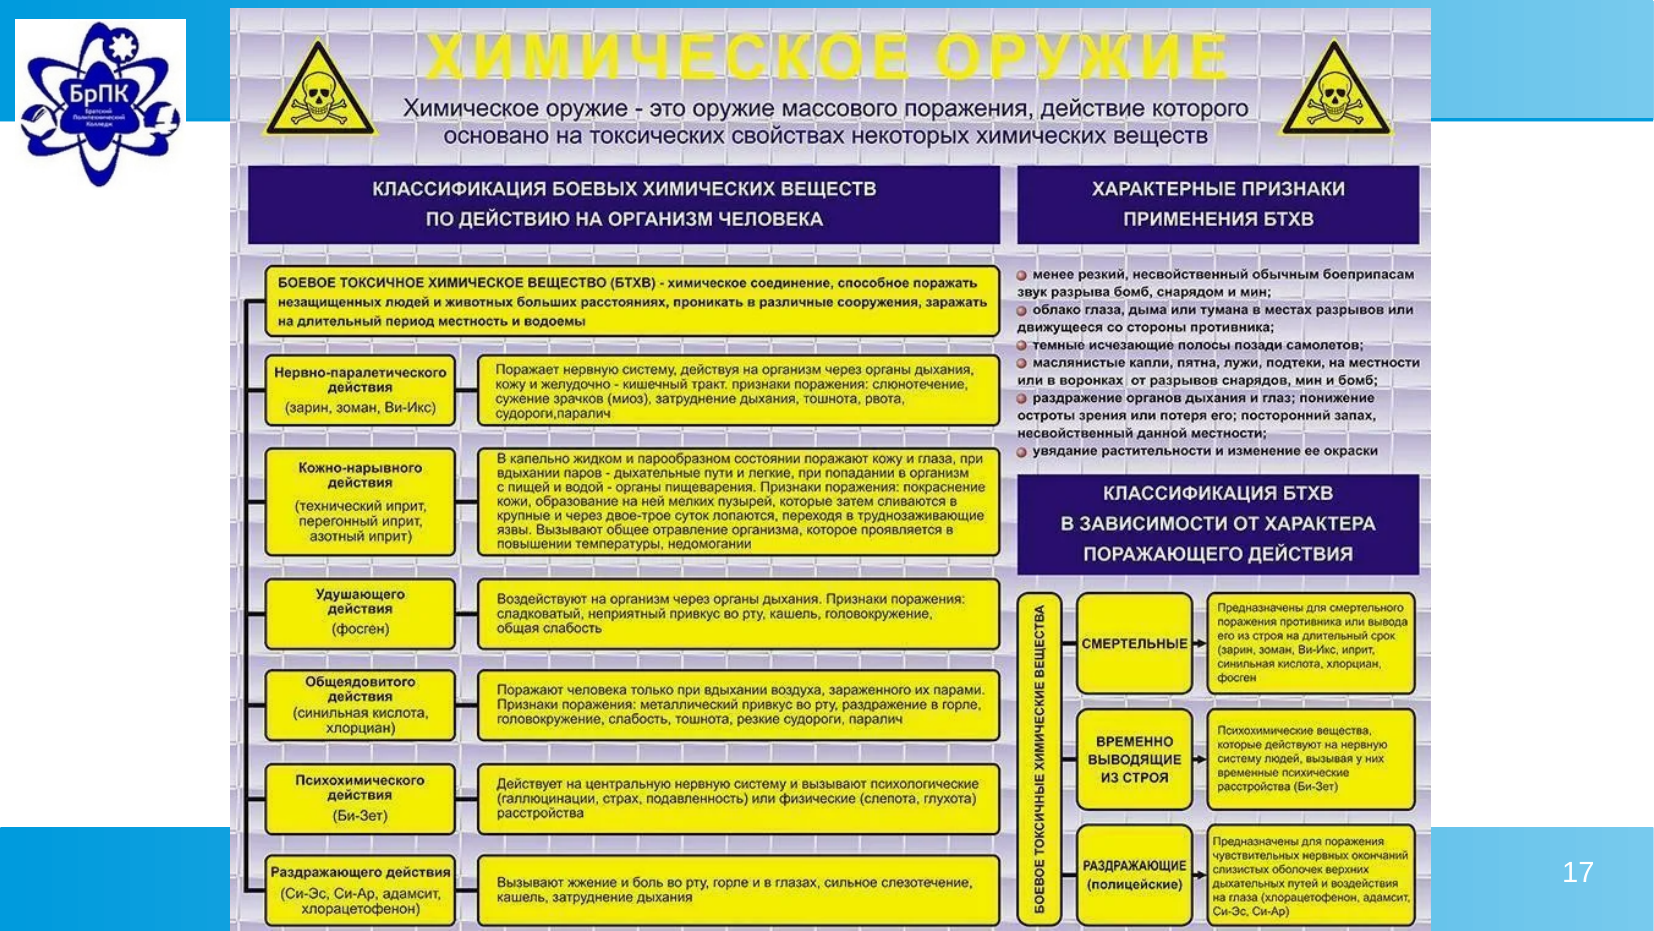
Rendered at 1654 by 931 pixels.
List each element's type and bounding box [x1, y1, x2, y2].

picture [230, 8, 1431, 931]
picture [15, 20, 186, 190]
